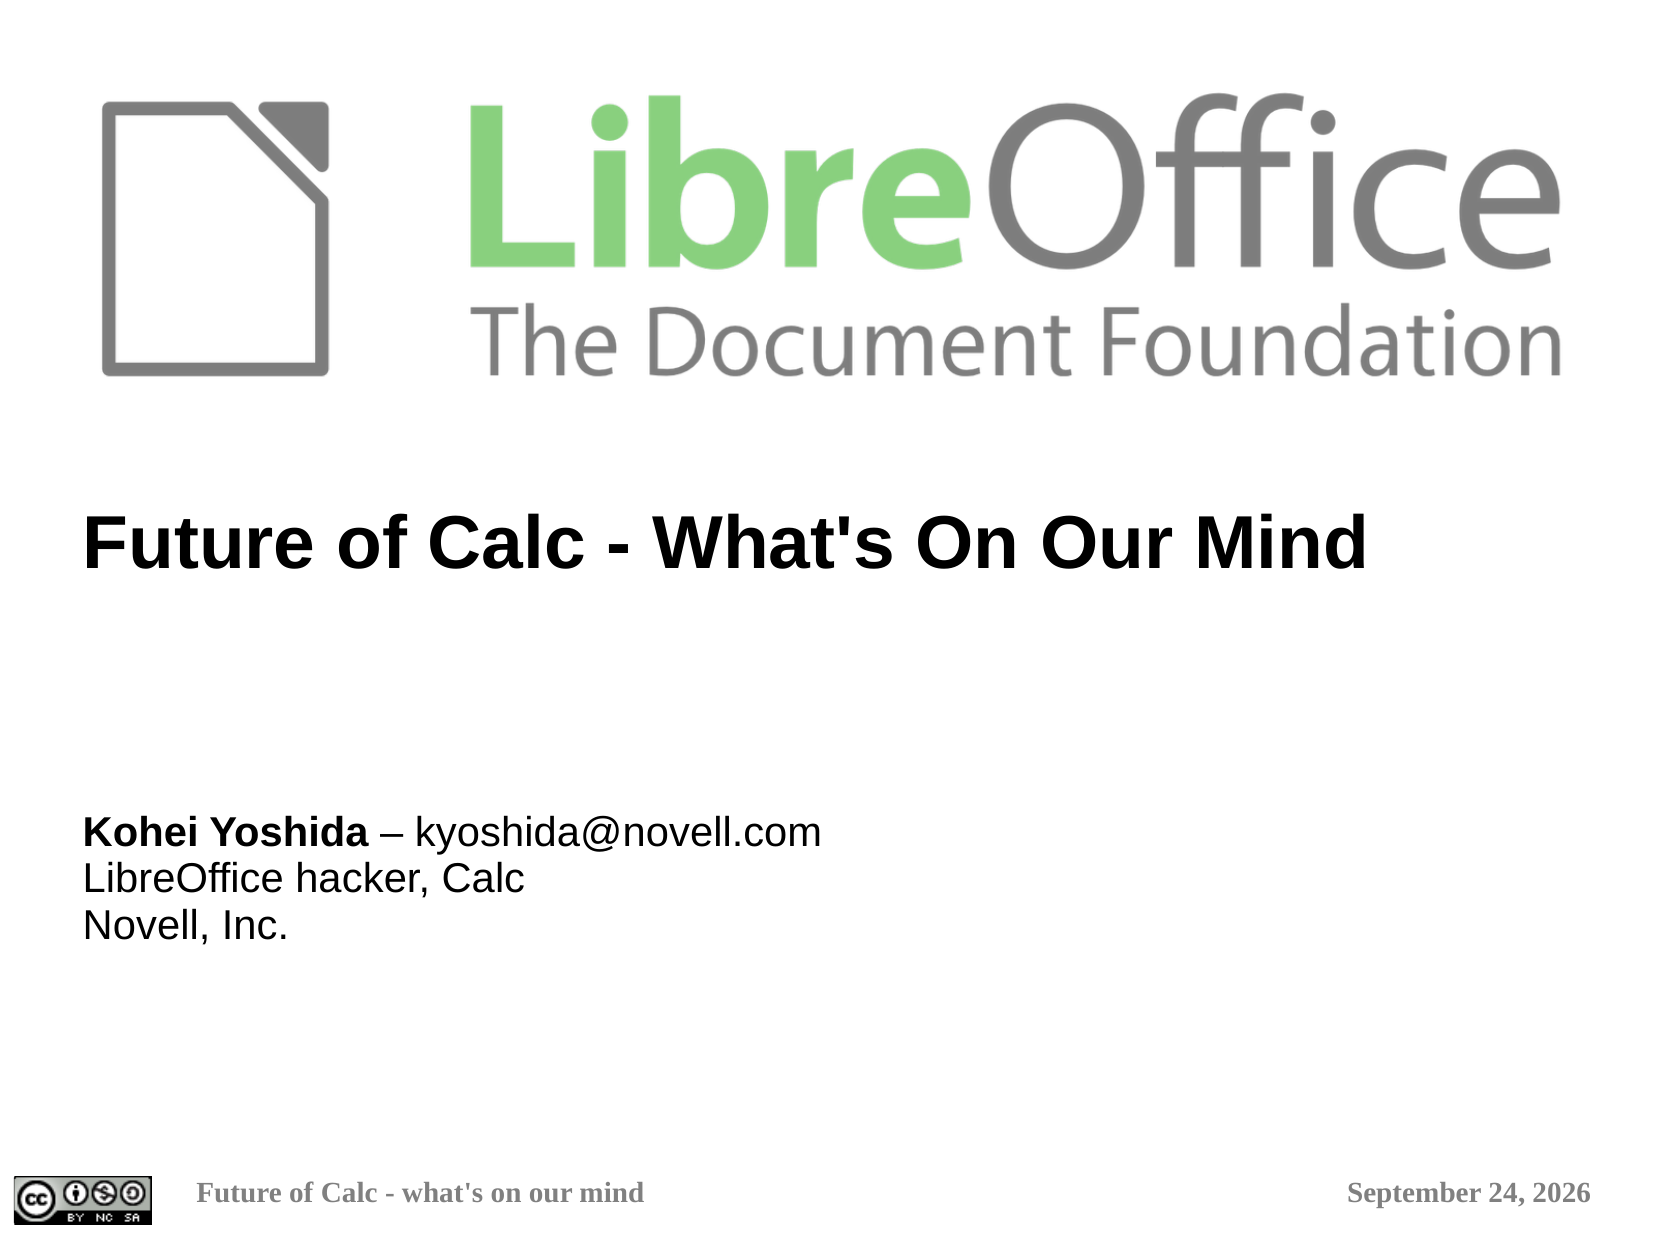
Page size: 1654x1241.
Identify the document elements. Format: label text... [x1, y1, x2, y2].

subtitle Kohei Yoshida – kyoshida@novell.com LibreOffice hacker, Calc Novell, Inc. [82, 805, 1571, 951]
picture [13, 1176, 152, 1225]
title Future of Calc - What's On Our Mind [82, 474, 1568, 611]
